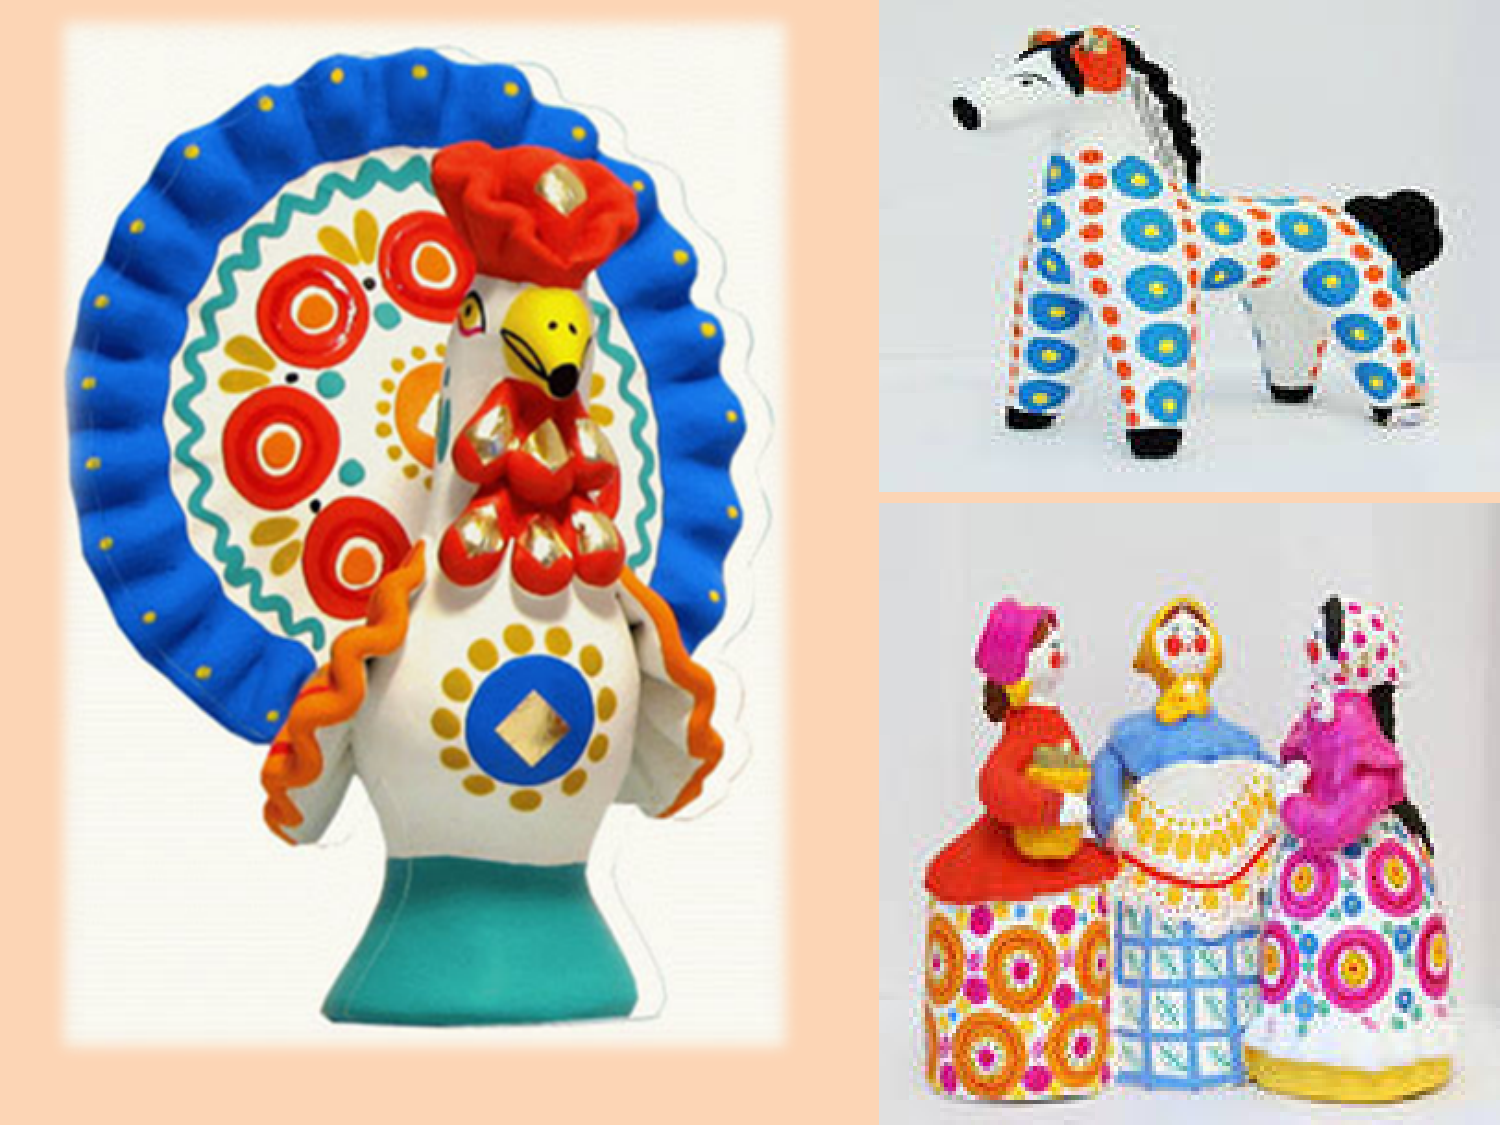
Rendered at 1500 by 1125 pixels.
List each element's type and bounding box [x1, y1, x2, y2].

picture [879, 0, 1500, 492]
picture [41, 0, 809, 1071]
picture [879, 503, 1500, 1125]
